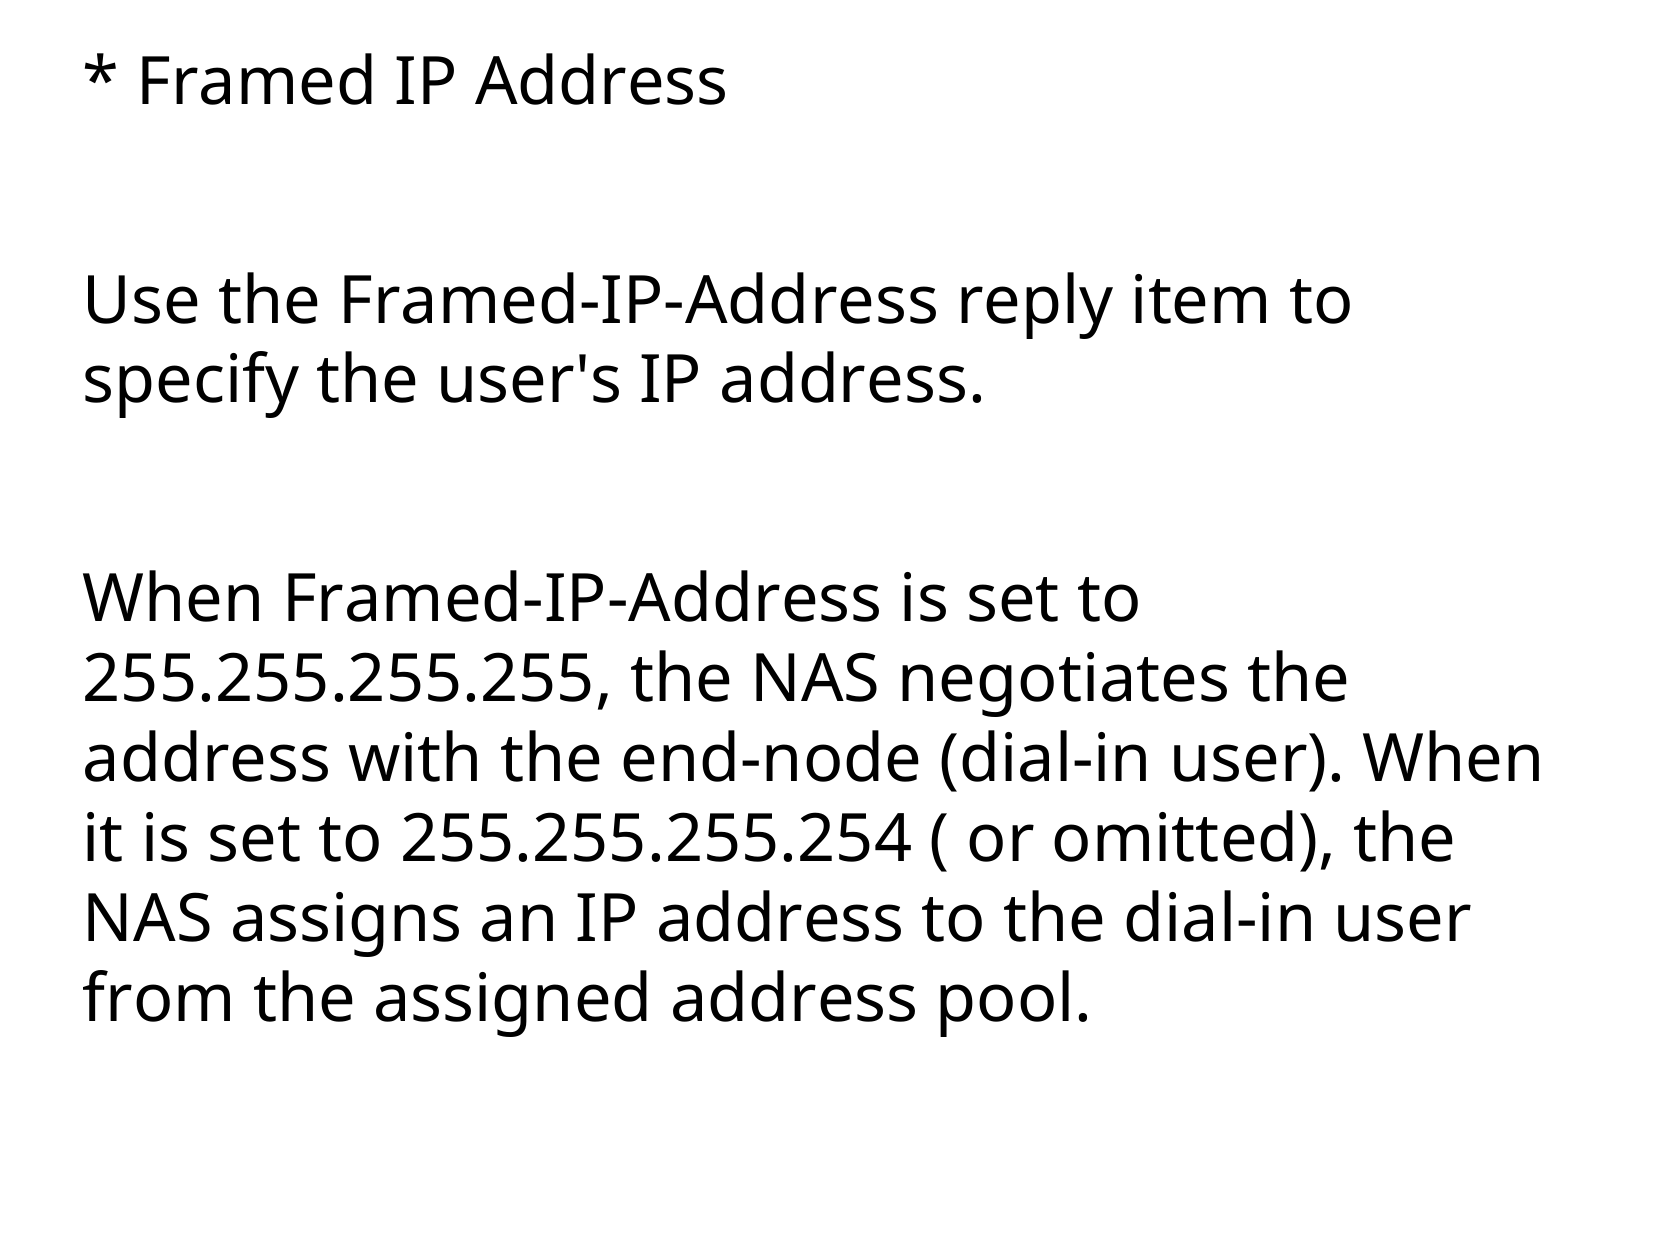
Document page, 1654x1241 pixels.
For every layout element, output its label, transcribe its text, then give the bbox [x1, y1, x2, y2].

subtitle * Framed IP Address Use the Framed-IP-Address reply item to specify the user's IP address. When Framed-IP-Address is set to 255.255.255.255, the NAS negotiates the address with the end-node (dial-in user). When it is set to 255.255.255.254 ( or omitted), the NAS assigns an IP address to the dial-in user from the assigned address pool. [82, 37, 1571, 1102]
